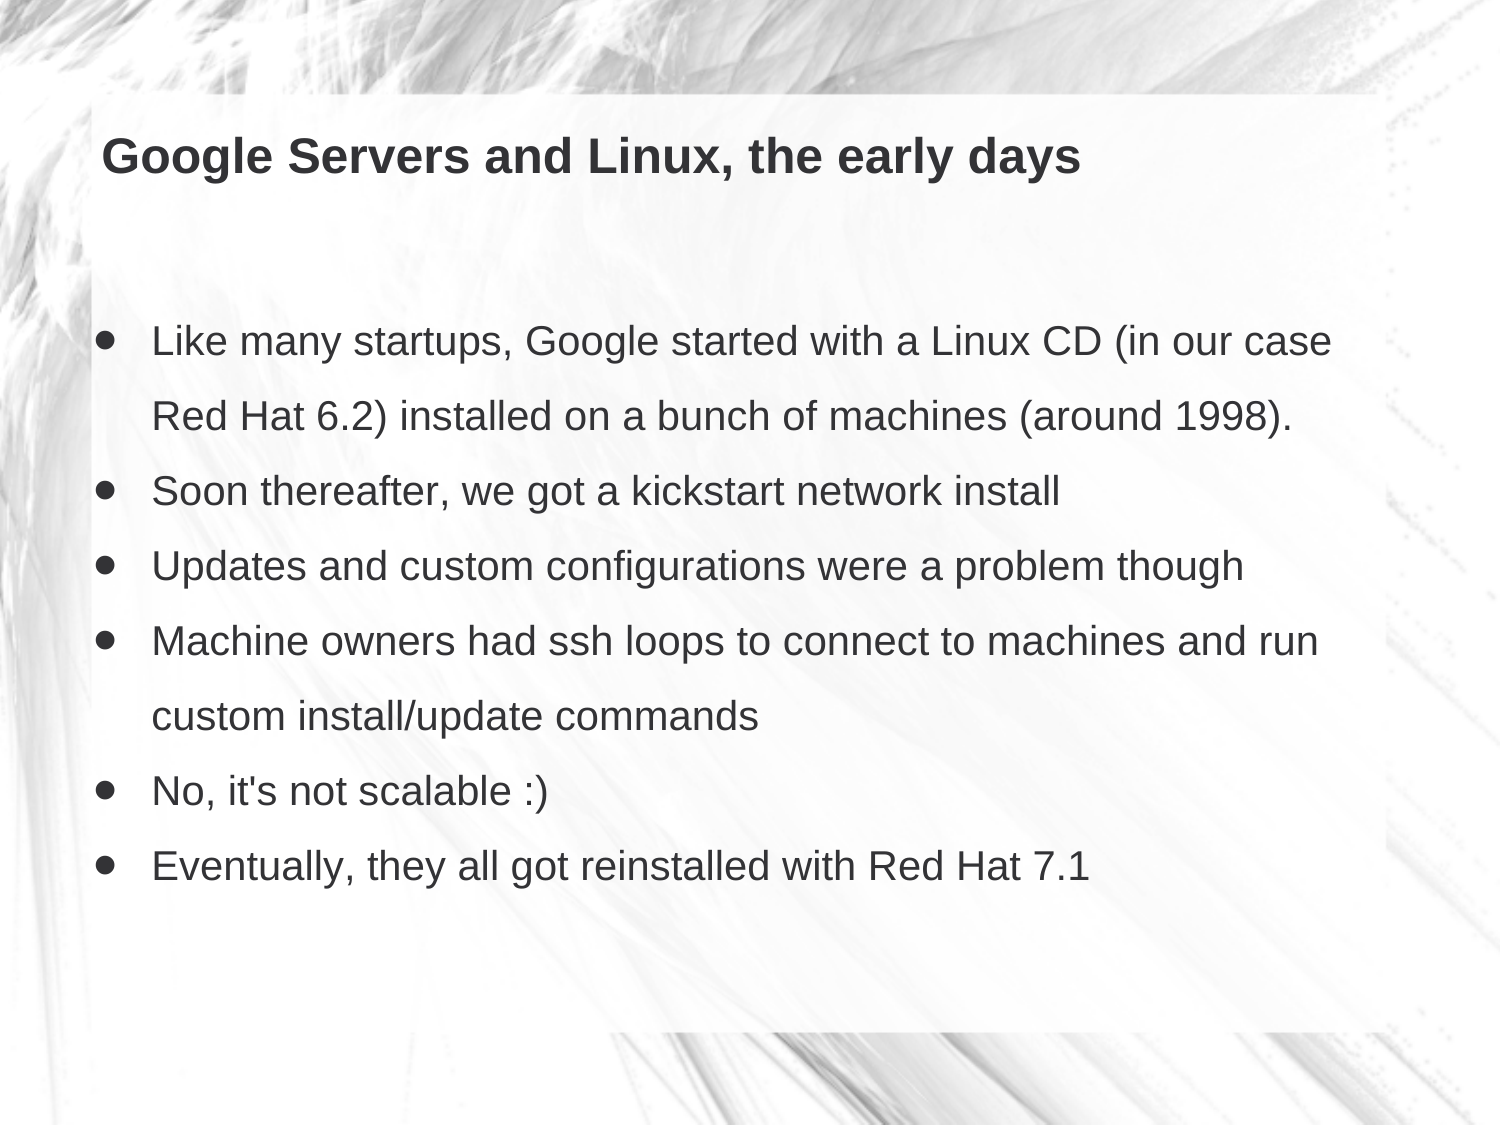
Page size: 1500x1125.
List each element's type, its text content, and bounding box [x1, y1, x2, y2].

list Like many startups, Google started with a Linux CD (in our case Red Hat 6.2) installed on a bunch of machines (around 1998). Soon thereafter, we got a kickstart network install Updates and custom configurations were a problem though Machine owners had ssh loops to connect to machines and run custom install/update commands No, it's not scalable :) Eventually, they all got reinstalled with Red Hat 7.1 [61, 274, 1412, 1025]
title Google Servers and Linux, the early days [61, 108, 1412, 251]
picture [0, 0, 1500, 1125]
